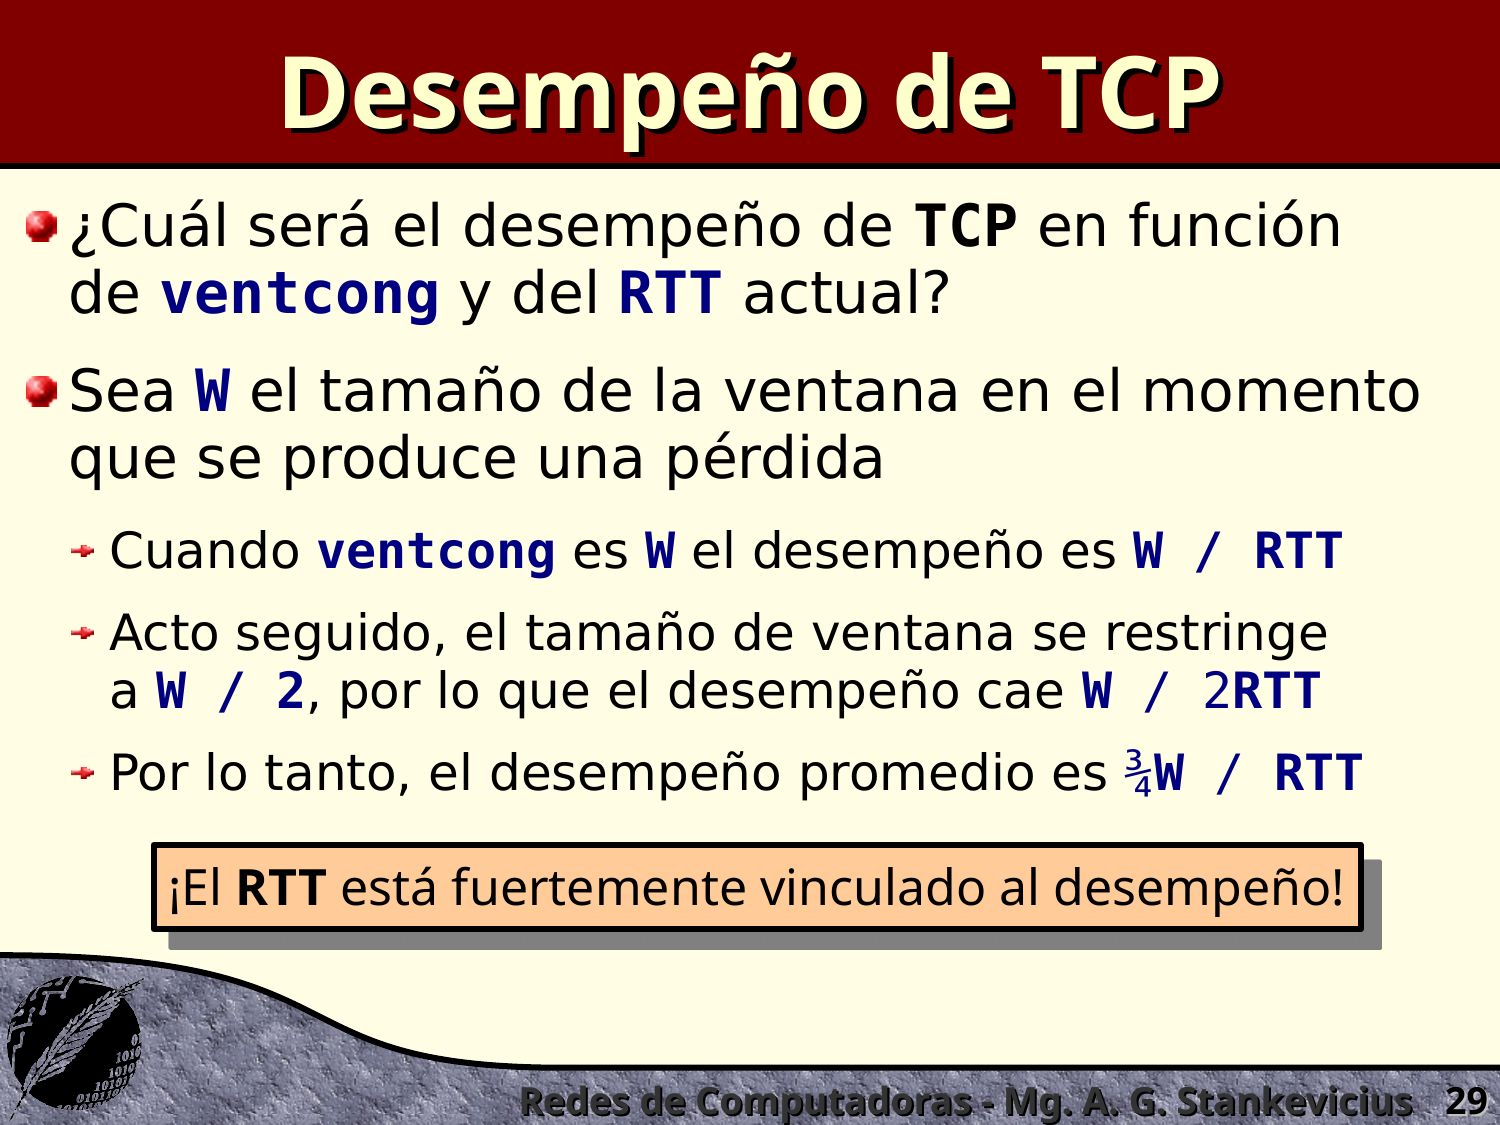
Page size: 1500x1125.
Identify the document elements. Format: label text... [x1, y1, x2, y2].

list ¿Cuál será el desempeño de TCP en función de ventcong y del RTT actual? Sea W el tamaño de la ventana en el momento que se produce una pérdida Cuando ventcong es W el desempeño es W / RTT Acto seguido, el tamaño de ventana se restringe a W / 2, por lo que el desempeño cae W / 2RTT Por lo tanto, el desempeño promedio es ¾W / RTT [11, 192, 1486, 921]
picture [1047, 1100, 1054, 1110]
picture [790, 1100, 795, 1110]
picture [0, 959, 1500, 1125]
text_box ¡El RTT está fuertemente vinculado al desempeño! [153, 844, 1347, 930]
title Desempeño de TCP [15, 5, 1485, 160]
